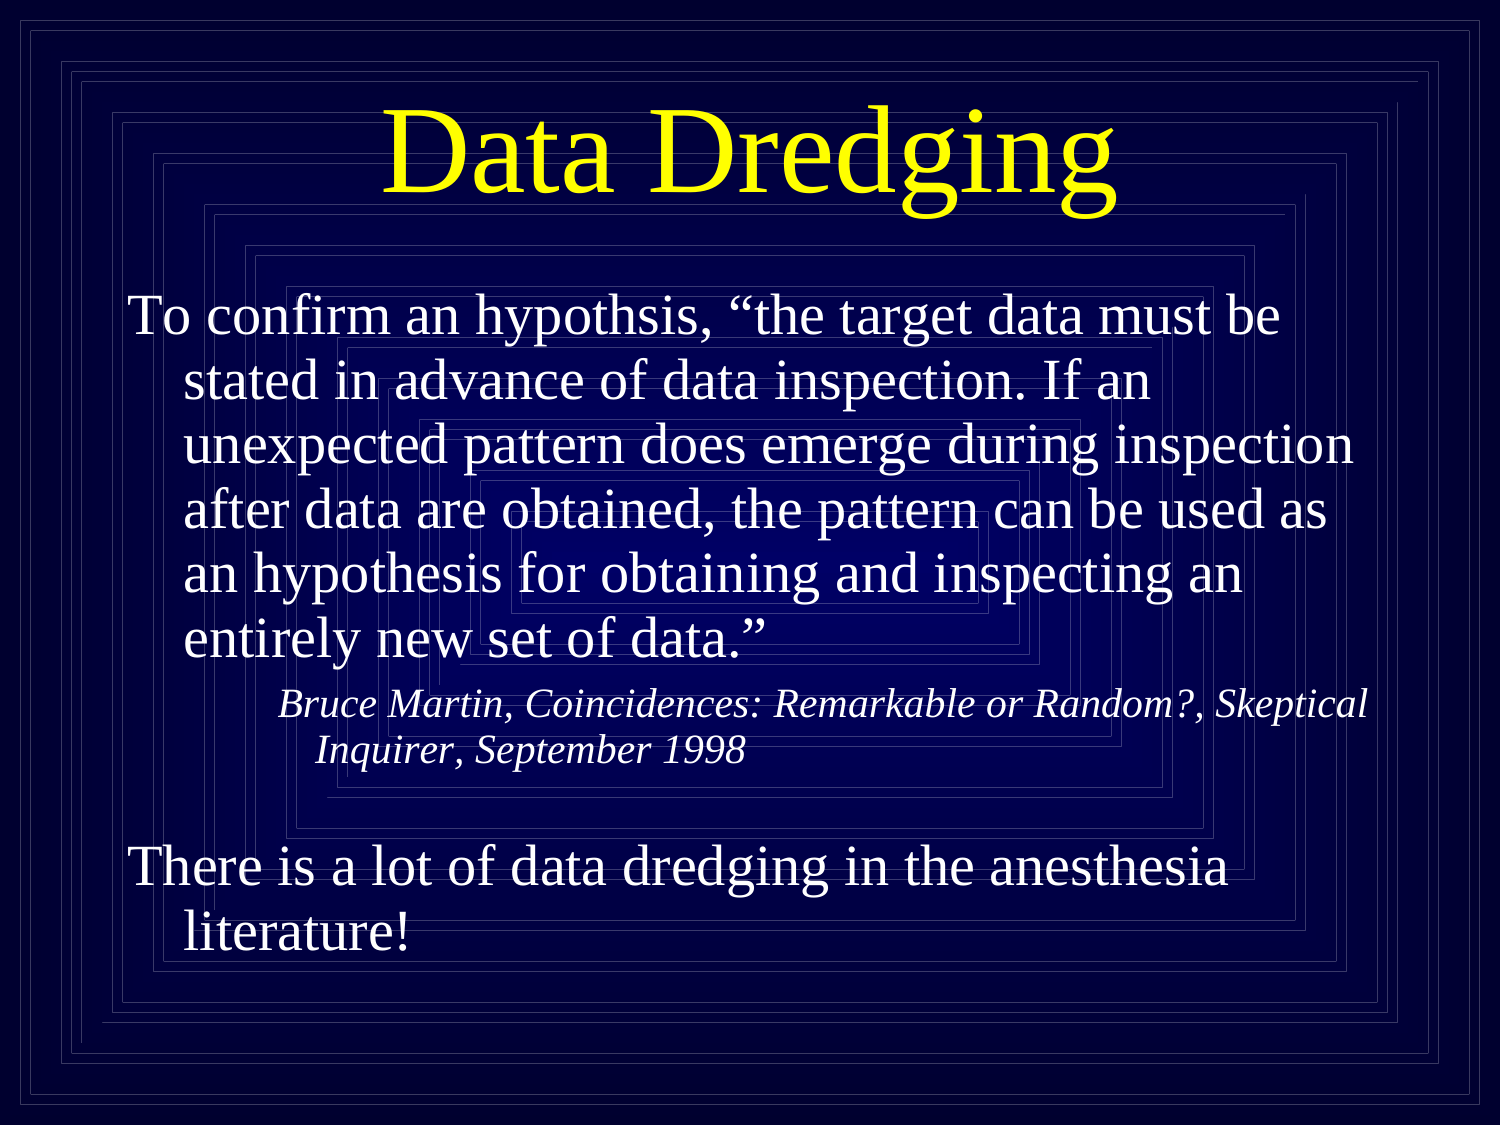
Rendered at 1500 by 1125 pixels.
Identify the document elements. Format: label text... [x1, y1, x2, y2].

title Data Dredging [112, 62, 1388, 238]
list To confirm an hypothsis, “the target data must be stated in advance of data inspection. If an unexpected pattern does emerge during inspection after data are obtained, the pattern can be used as an hypothesis for obtaining and inspecting an entirely new set of data.” Bruce Martin, Coincidences: Remarkable or Random?, Skeptical Inquirer, September 1998 There is a lot of data dredging in the anesthesia literature! [112, 275, 1388, 1095]
